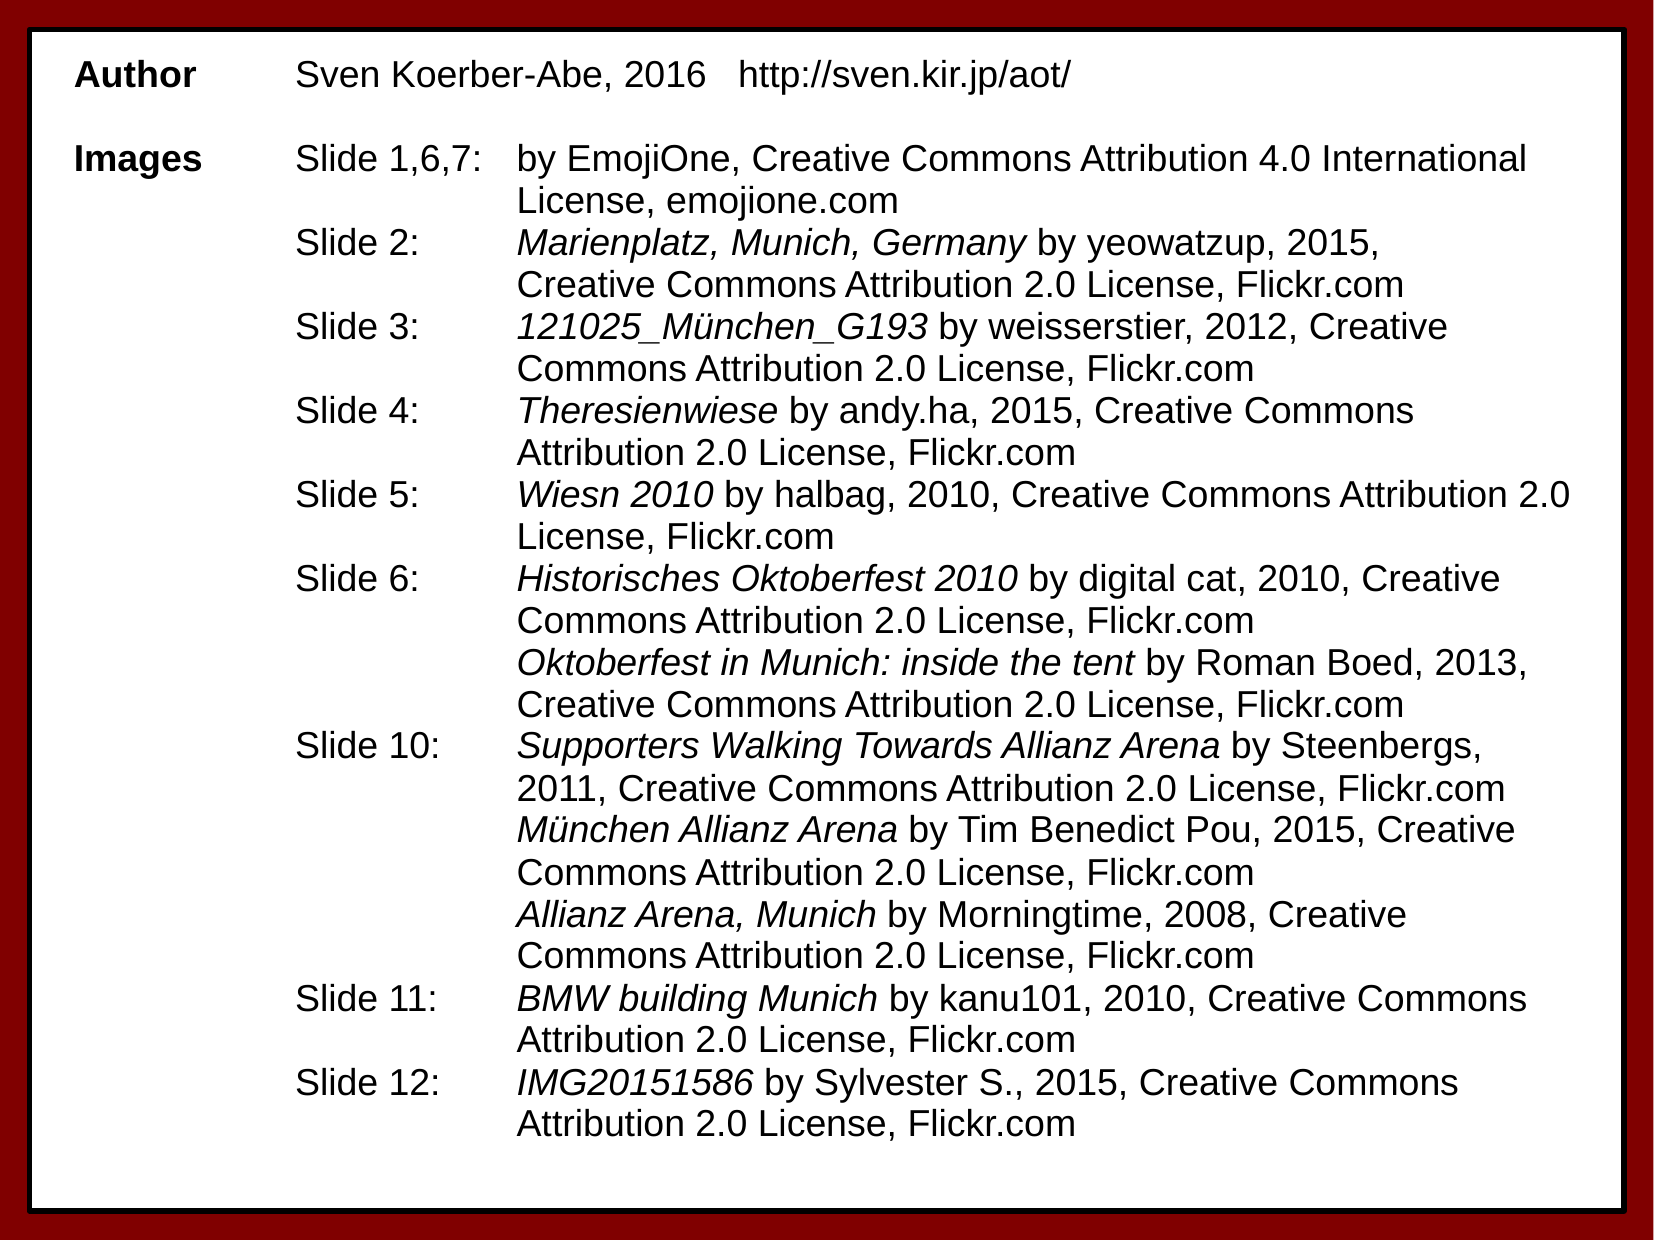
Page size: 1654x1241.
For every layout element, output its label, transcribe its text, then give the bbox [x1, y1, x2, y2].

text_box Author Sven Koerber-Abe, 2016 http://sven.kir.jp/aot/ Images Slide 1,6,7: by EmojiOne, Creative Commons Attribution 4.0 International License, emojione.com Slide 2: Marienplatz, Munich, Germany by yeowatzup, 2015, Creative Commons Attribution 2.0 License, Flickr.com Slide 3: 121025_München_G193 by weisserstier, 2012, Creative Commons Attribution 2.0 License, Flickr.com Slide 4: Theresienwiese by andy.ha, 2015, Creative Commons Attribution 2.0 License, Flickr.com Slide 5: Wiesn 2010 by halbag, 2010, Creative Commons Attribution 2.0 License, Flickr.com Slide 6: Historisches Oktoberfest 2010 by digital cat, 2010, Creative Commons Attribution 2.0 License, Flickr.com Oktoberfest in Munich: inside the tent by Roman Boed, 2013, Creative Commons Attribution 2.0 License, Flickr.com Slide 10: Supporters Walking Towards Allianz Arena by Steenbergs, 2011, Creative Commons Attribution 2.0 License, Flickr.com München Allianz Arena by Tim Benedict Pou, 2015, Creative Commons Attribution 2.0 License, Flickr.com Allianz Arena, Munich by Morningtime, 2008, Creative Commons Attribution 2.0 License, Flickr.com Slide 11: BMW building Munich by kanu101, 2010, Creative Commons Attribution 2.0 License, Flickr.com Slide 12: IMG20151586 by Sylvester S., 2015, Creative Commons Attribution 2.0 License, Flickr.com [59, 45, 1595, 1195]
text_box [29, 29, 1625, 1211]
